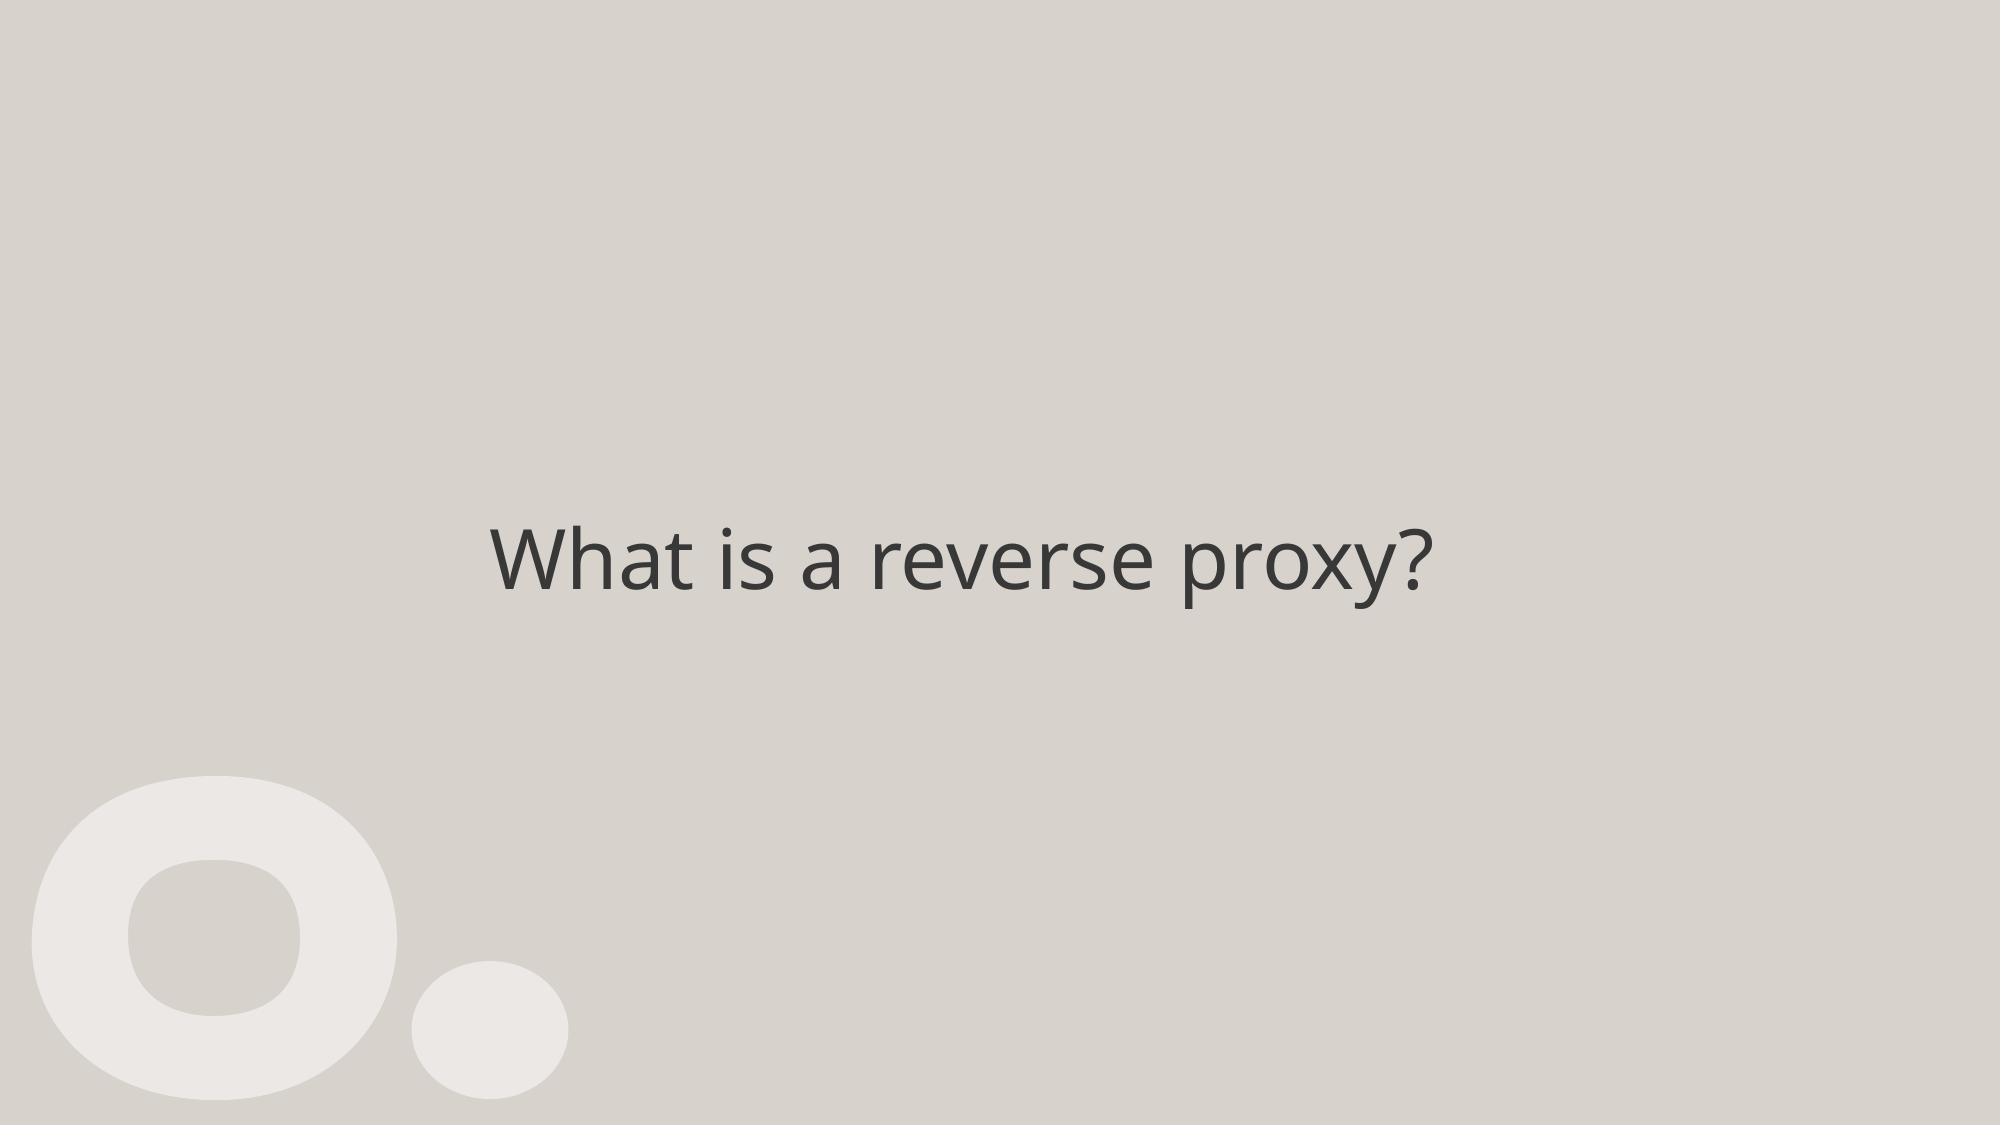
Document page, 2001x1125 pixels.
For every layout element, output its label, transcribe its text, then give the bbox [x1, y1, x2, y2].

title What is a reverse proxy? [0, 505, 2000, 620]
